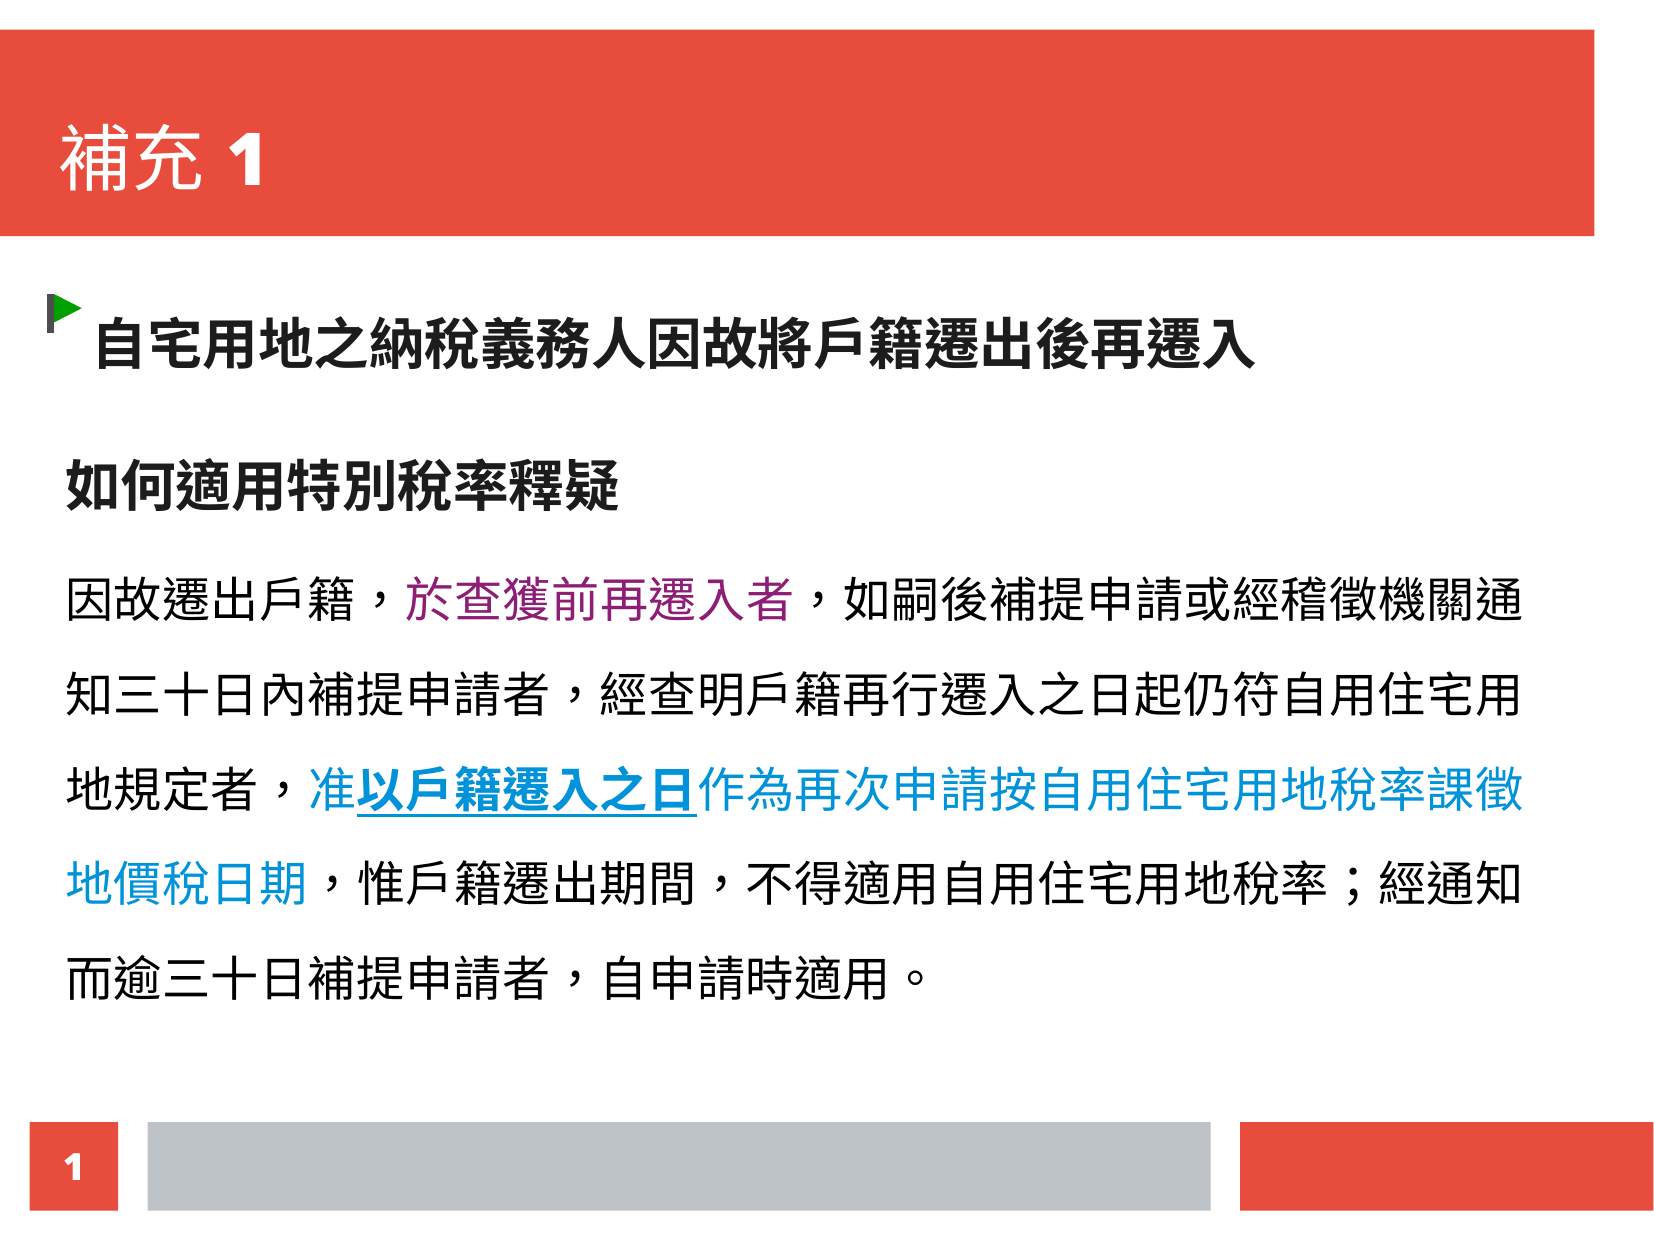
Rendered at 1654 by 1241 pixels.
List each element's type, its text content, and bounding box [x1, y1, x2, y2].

picture [46, 292, 83, 335]
title 補充1 [59, 59, 1595, 207]
list 自宅用地之納稅義務人因故將戶籍遷出後再遷入 如何適用特別稅率釋疑 因故遷出戶籍，於查獲前再遷入者，如嗣後補提申請或經稽徵機關通知三十日內補提申請者，經查明戶籍再行遷入之日起仍符自用住宅用地規定者，准以戶籍遷入之日作為再次申請按自用住宅用地稅率課徵地價稅日期，惟戶籍遷出期間，不得適用自用住宅用地稅率；經通知而逾三十日補提申請者，自申請時適用。 [64, 259, 1571, 1028]
